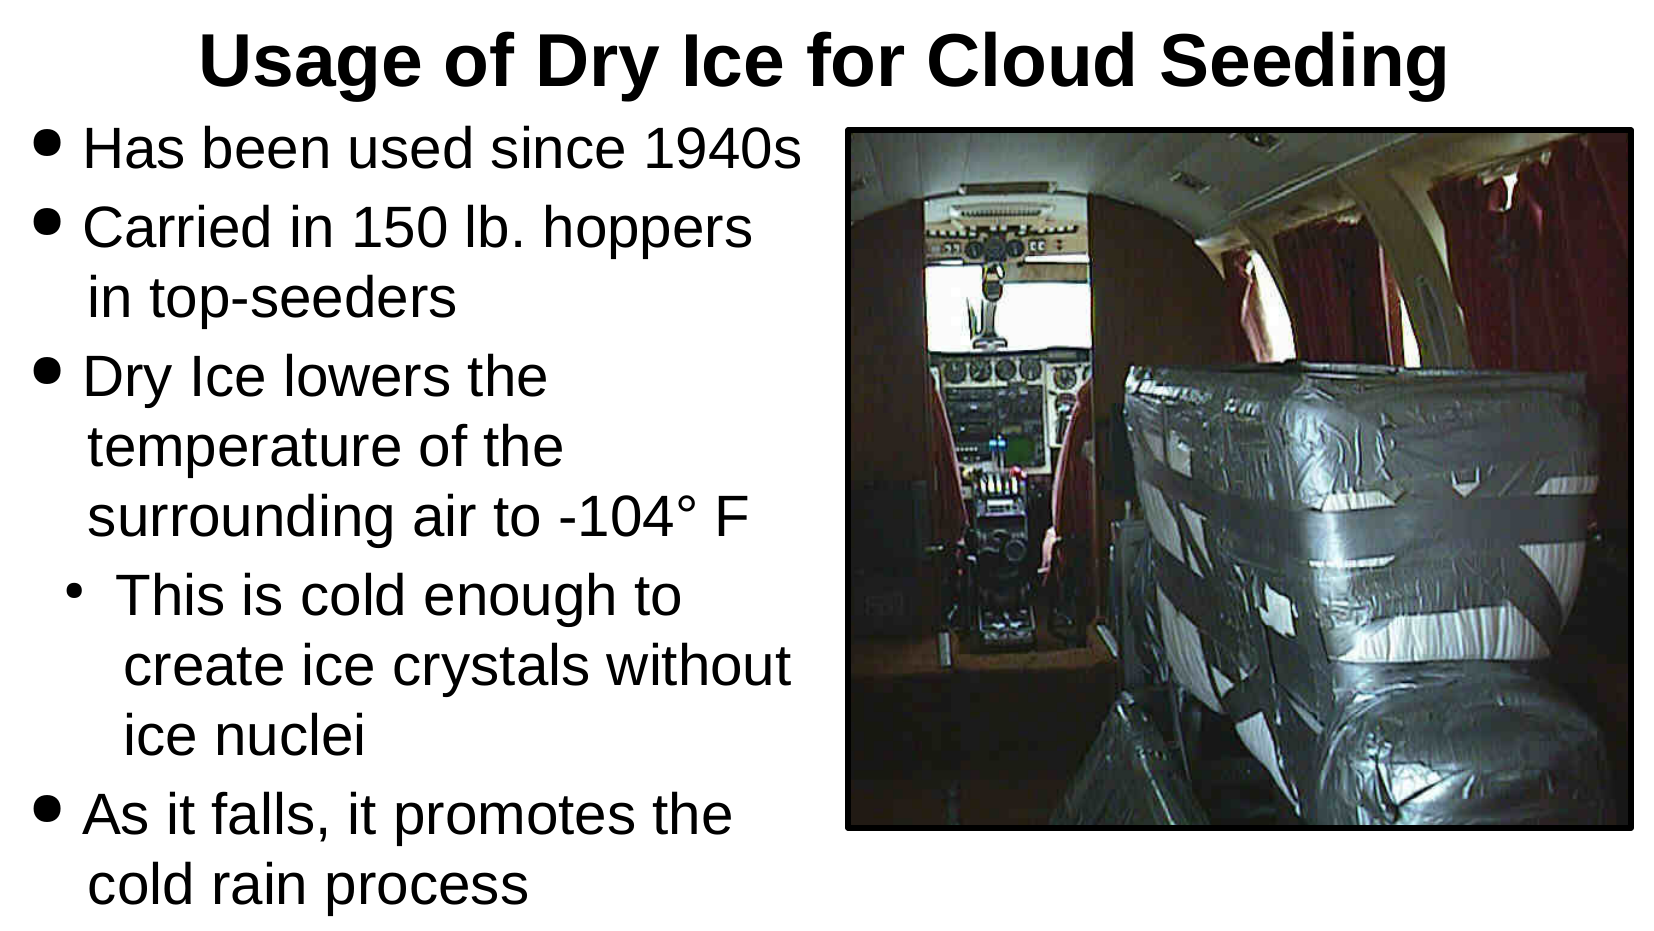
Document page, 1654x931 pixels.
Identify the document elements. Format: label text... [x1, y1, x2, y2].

picture [851, 133, 1629, 825]
title Usage of Dry Ice for Cloud Seeding [0, 5, 1654, 107]
text_box Has been used since 1940s Carried in 150 lb. hoppers in top-seeders Dry Ice lowers the temperature of the surrounding air to -104° F This is cold enough to create ice crystals without ice nuclei As it falls, it promotes the cold rain process [13, 102, 825, 924]
